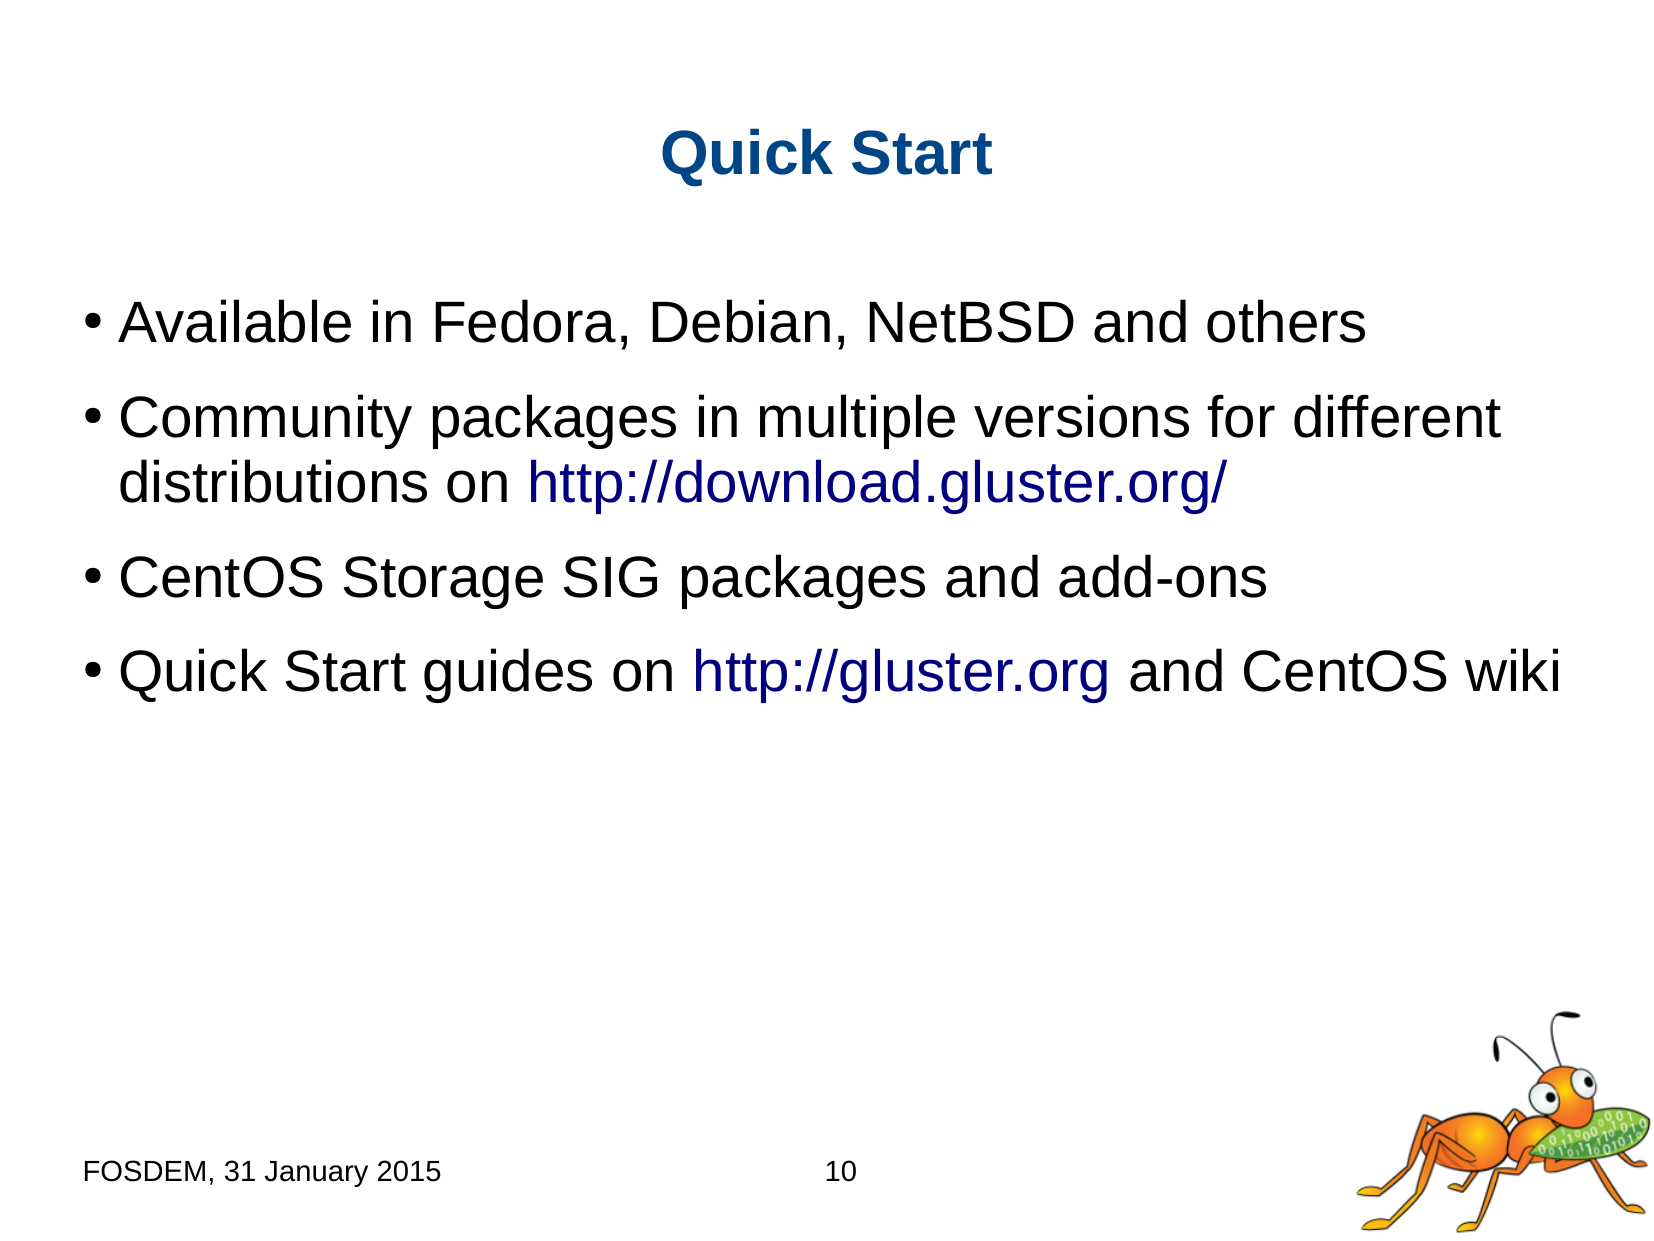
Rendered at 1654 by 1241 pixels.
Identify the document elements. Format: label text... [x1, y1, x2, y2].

list Available in Fedora, Debian, NetBSD and others Community packages in multiple versions for different distributions on http://download.gluster.org/ CentOS Storage SIG packages and add-ons Quick Start guides on http://gluster.org and CentOS wiki [82, 290, 1571, 1010]
title Quick Start [82, 49, 1571, 257]
picture [1353, 1009, 1654, 1235]
